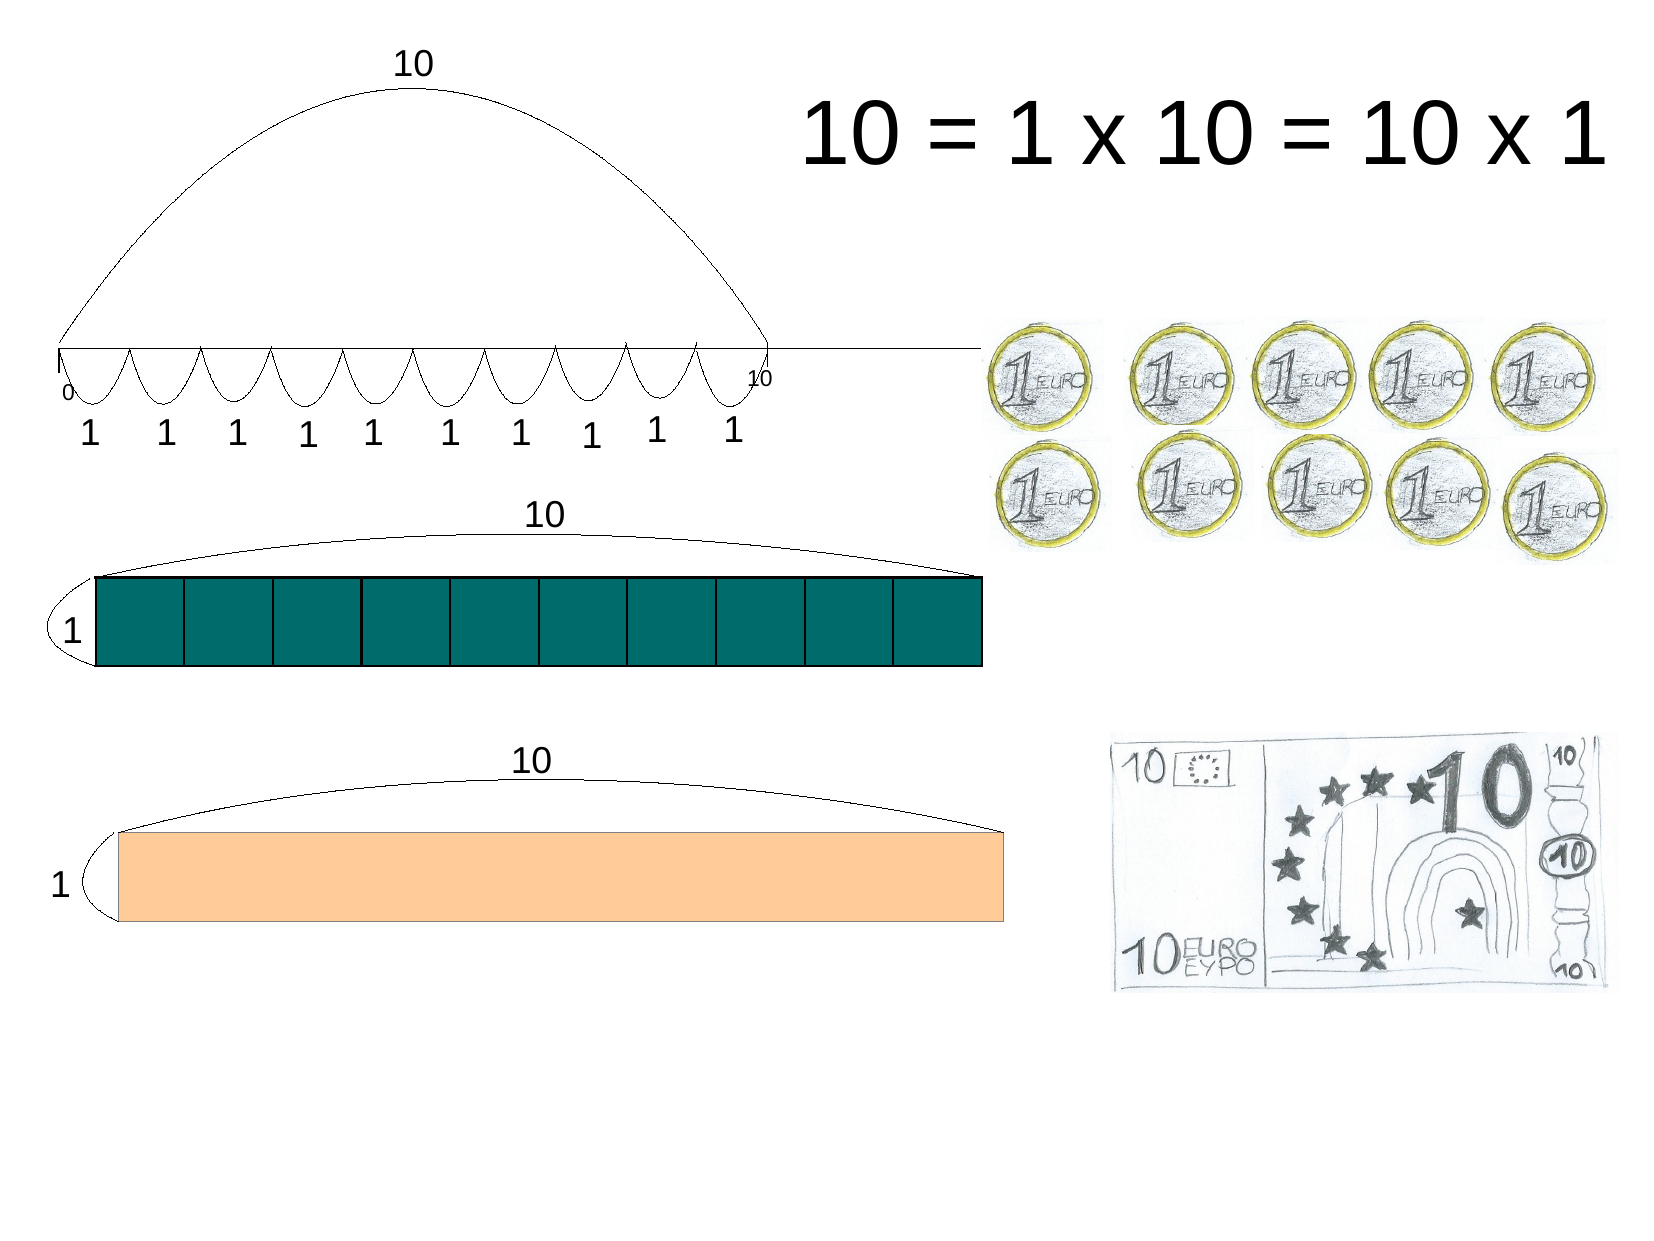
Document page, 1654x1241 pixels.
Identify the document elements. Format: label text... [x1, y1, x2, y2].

text_box 1 [47, 602, 95, 660]
text_box 1 [425, 403, 496, 461]
picture [1123, 316, 1619, 566]
title 10 = 1 x 10 = 10 x 1 [732, 29, 1654, 237]
table_header [274, 579, 360, 665]
text_box 1 [354, 403, 378, 461]
picture [981, 318, 1112, 552]
picture [1110, 732, 1619, 993]
table_header [97, 579, 183, 665]
text_box 1 [496, 403, 544, 461]
table_header [717, 579, 804, 665]
table_header [451, 579, 538, 665]
text_box 1 [35, 856, 83, 981]
text_box 1 [566, 406, 615, 464]
table_header [363, 579, 449, 665]
text_box 10 [509, 486, 592, 544]
text_box 10 [496, 732, 623, 847]
table_header [894, 579, 981, 665]
text_box 1 [283, 406, 331, 464]
text_box 1 [637, 401, 662, 459]
table_header [628, 579, 715, 665]
text_box [118, 832, 1004, 922]
text_box 10 [377, 35, 485, 93]
table_header [540, 579, 626, 665]
text_box 1 [212, 403, 260, 461]
text_box 1 [70, 403, 95, 461]
text_box 1 [708, 401, 780, 459]
text_box 0 [47, 372, 154, 413]
text_box 10 [732, 358, 815, 399]
table_header [185, 579, 272, 665]
text_box 1 [141, 403, 212, 461]
table_header [806, 579, 892, 665]
